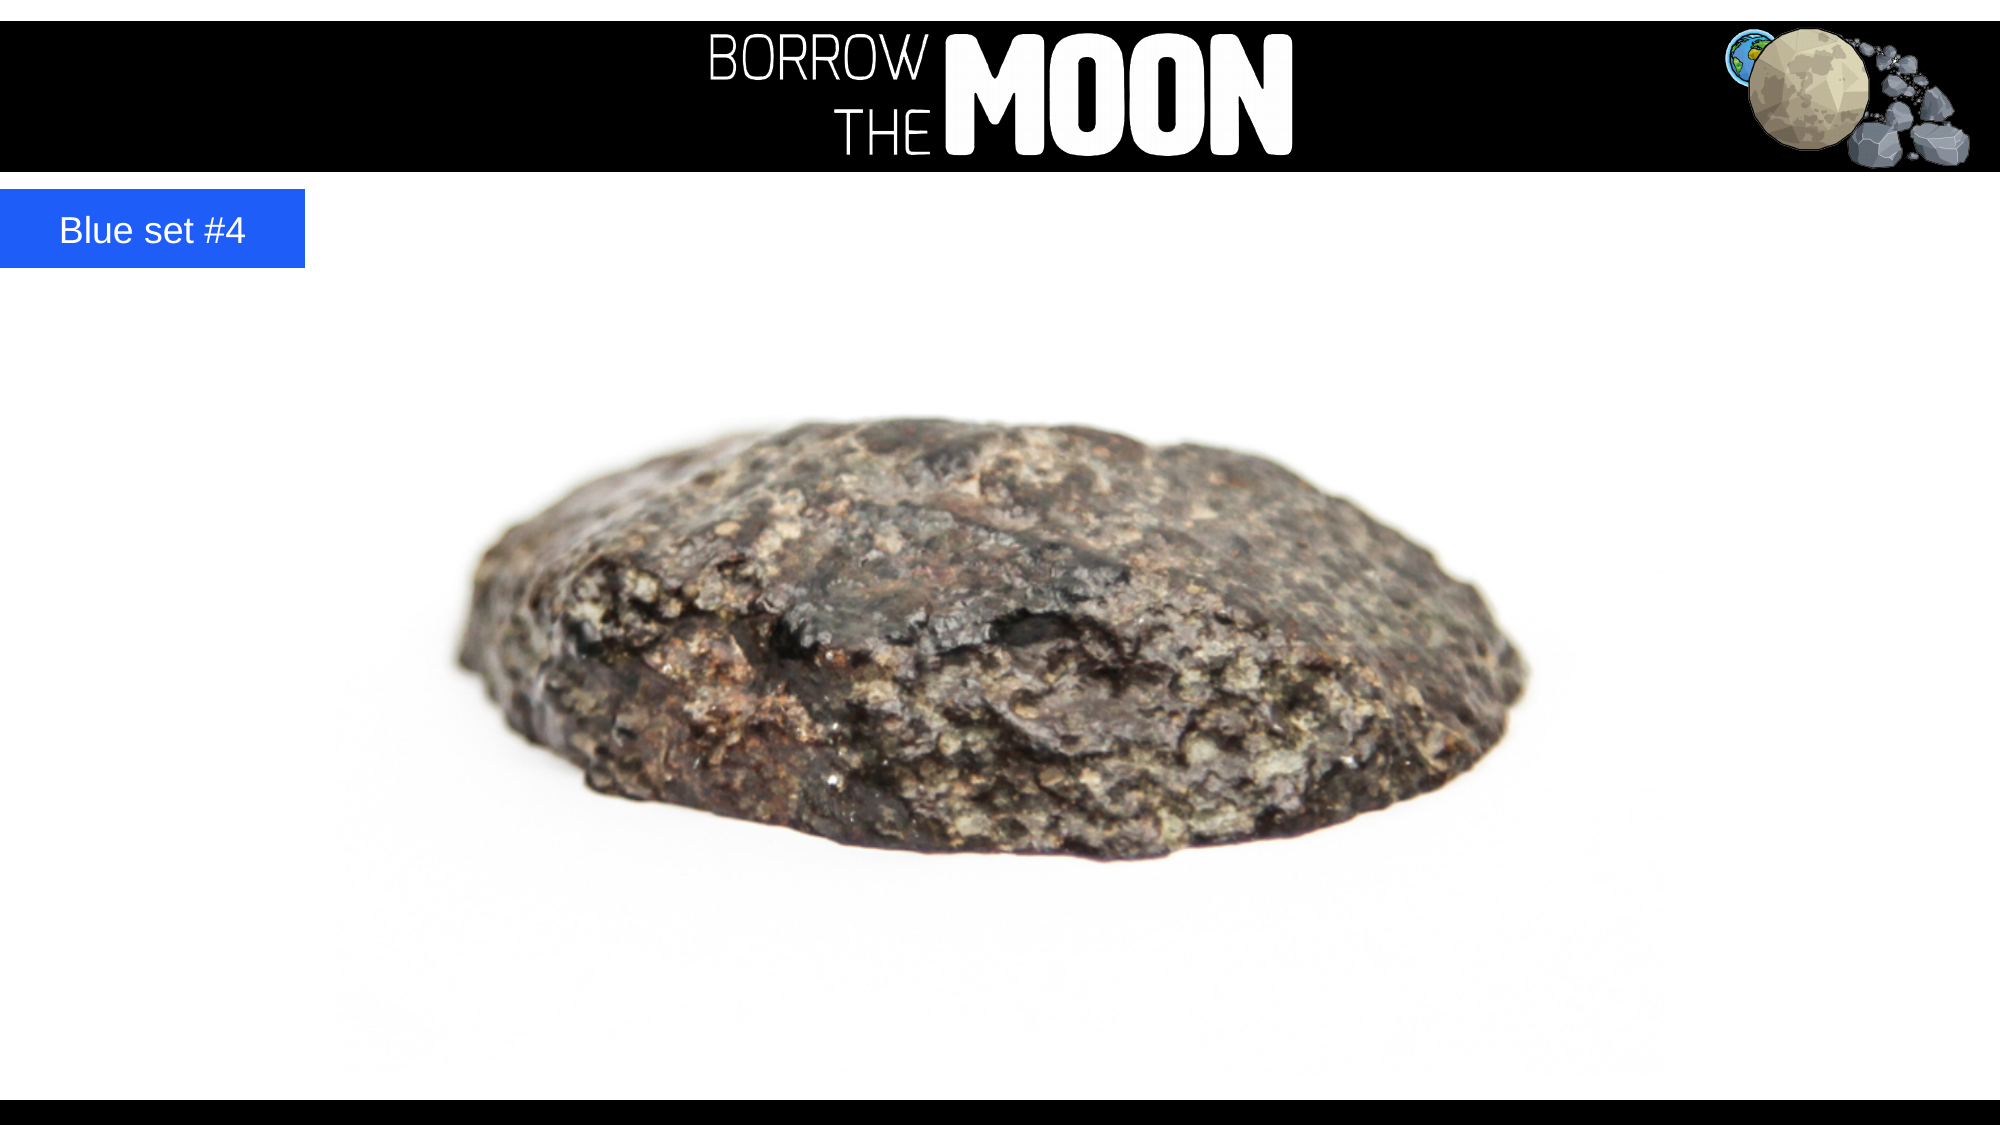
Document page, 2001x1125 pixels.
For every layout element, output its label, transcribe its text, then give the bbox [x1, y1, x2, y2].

picture [335, 189, 1665, 1075]
text_box Blue set #4 [0, 189, 305, 268]
